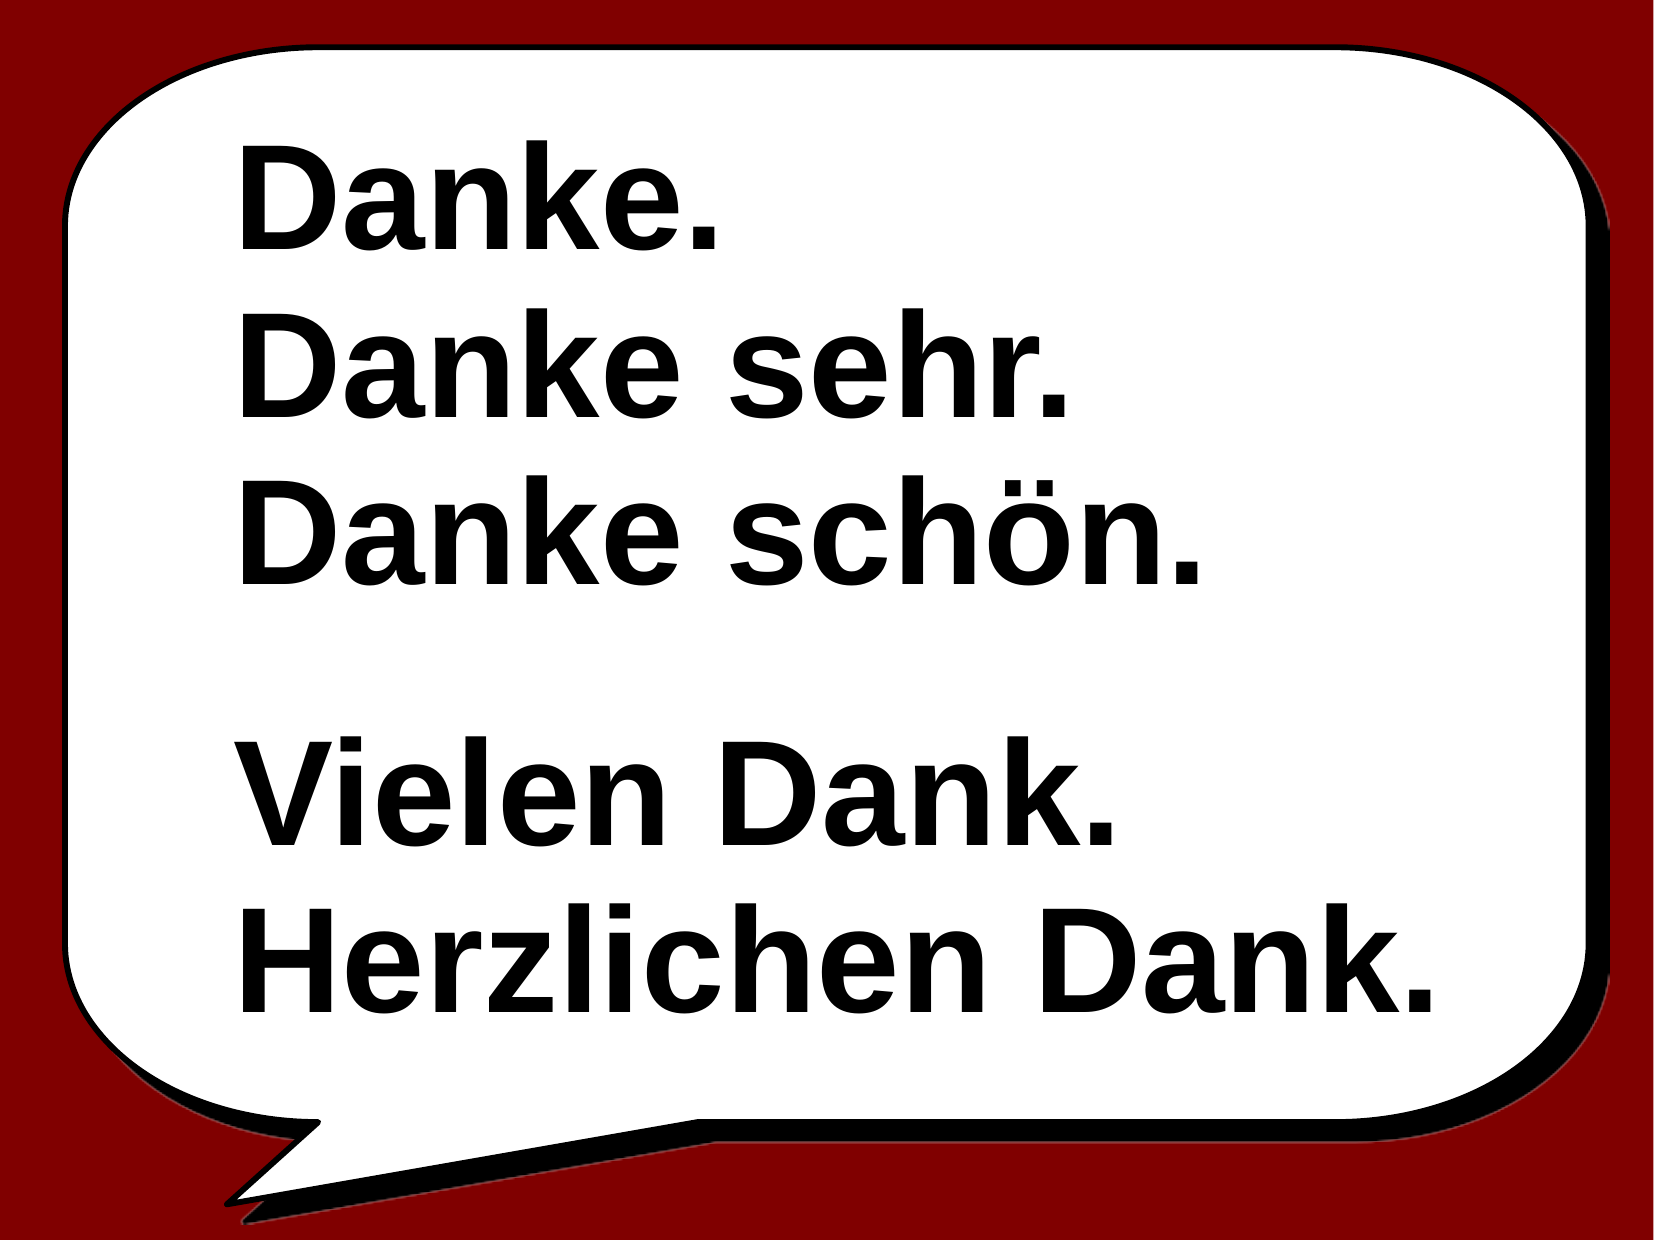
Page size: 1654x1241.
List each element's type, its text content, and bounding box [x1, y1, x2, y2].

text_box Danke. Danke sehr. Danke schön. Vielen Dank. Herzlichen Dank. [218, 106, 1480, 1052]
text_box [64, 47, 1589, 1205]
